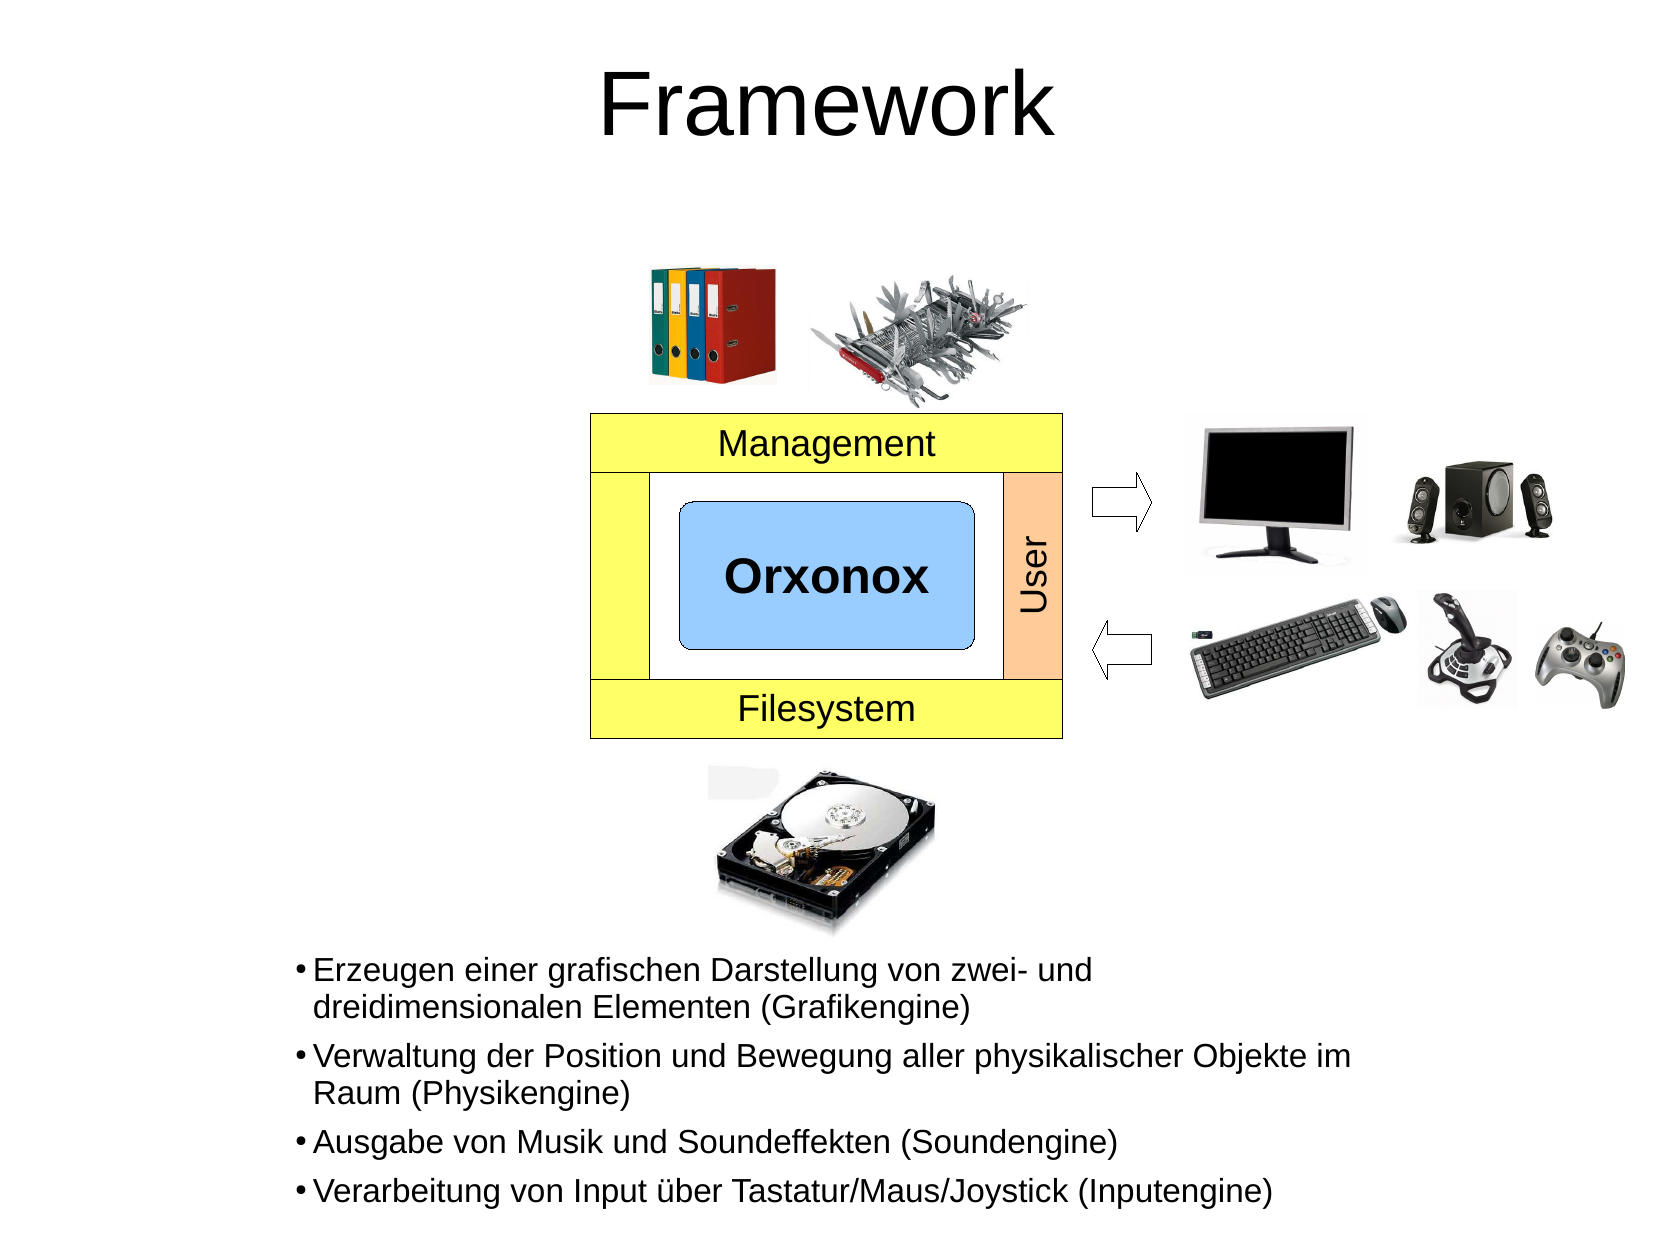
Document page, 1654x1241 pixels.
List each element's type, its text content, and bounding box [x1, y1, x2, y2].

text_box [590, 472, 650, 680]
text_box Filesystem [590, 679, 1063, 739]
text_box Orxonox [679, 501, 975, 650]
text_box Erzeugen einer grafischen Darstellung von zwei- und dreidimensionalen Elementen (Grafikengine) Verwaltung der Position und Bewegung aller physikalischer Objekte im Raum (Physikengine) Ausgabe von Musik und Soundeffekten (Soundengine) Verarbeitung von Input über Tastatur/Maus/Joystick (Inputengine) [295, 951, 1359, 1211]
text_box [1092, 620, 1152, 680]
text_box [1092, 472, 1152, 532]
picture [1180, 409, 1565, 739]
text_box User [1003, 472, 1063, 680]
picture [708, 757, 939, 945]
picture [1535, 620, 1625, 709]
text_box Management [590, 413, 1063, 473]
picture [649, 265, 777, 385]
picture [807, 265, 1034, 411]
title Framework [82, 0, 1571, 208]
